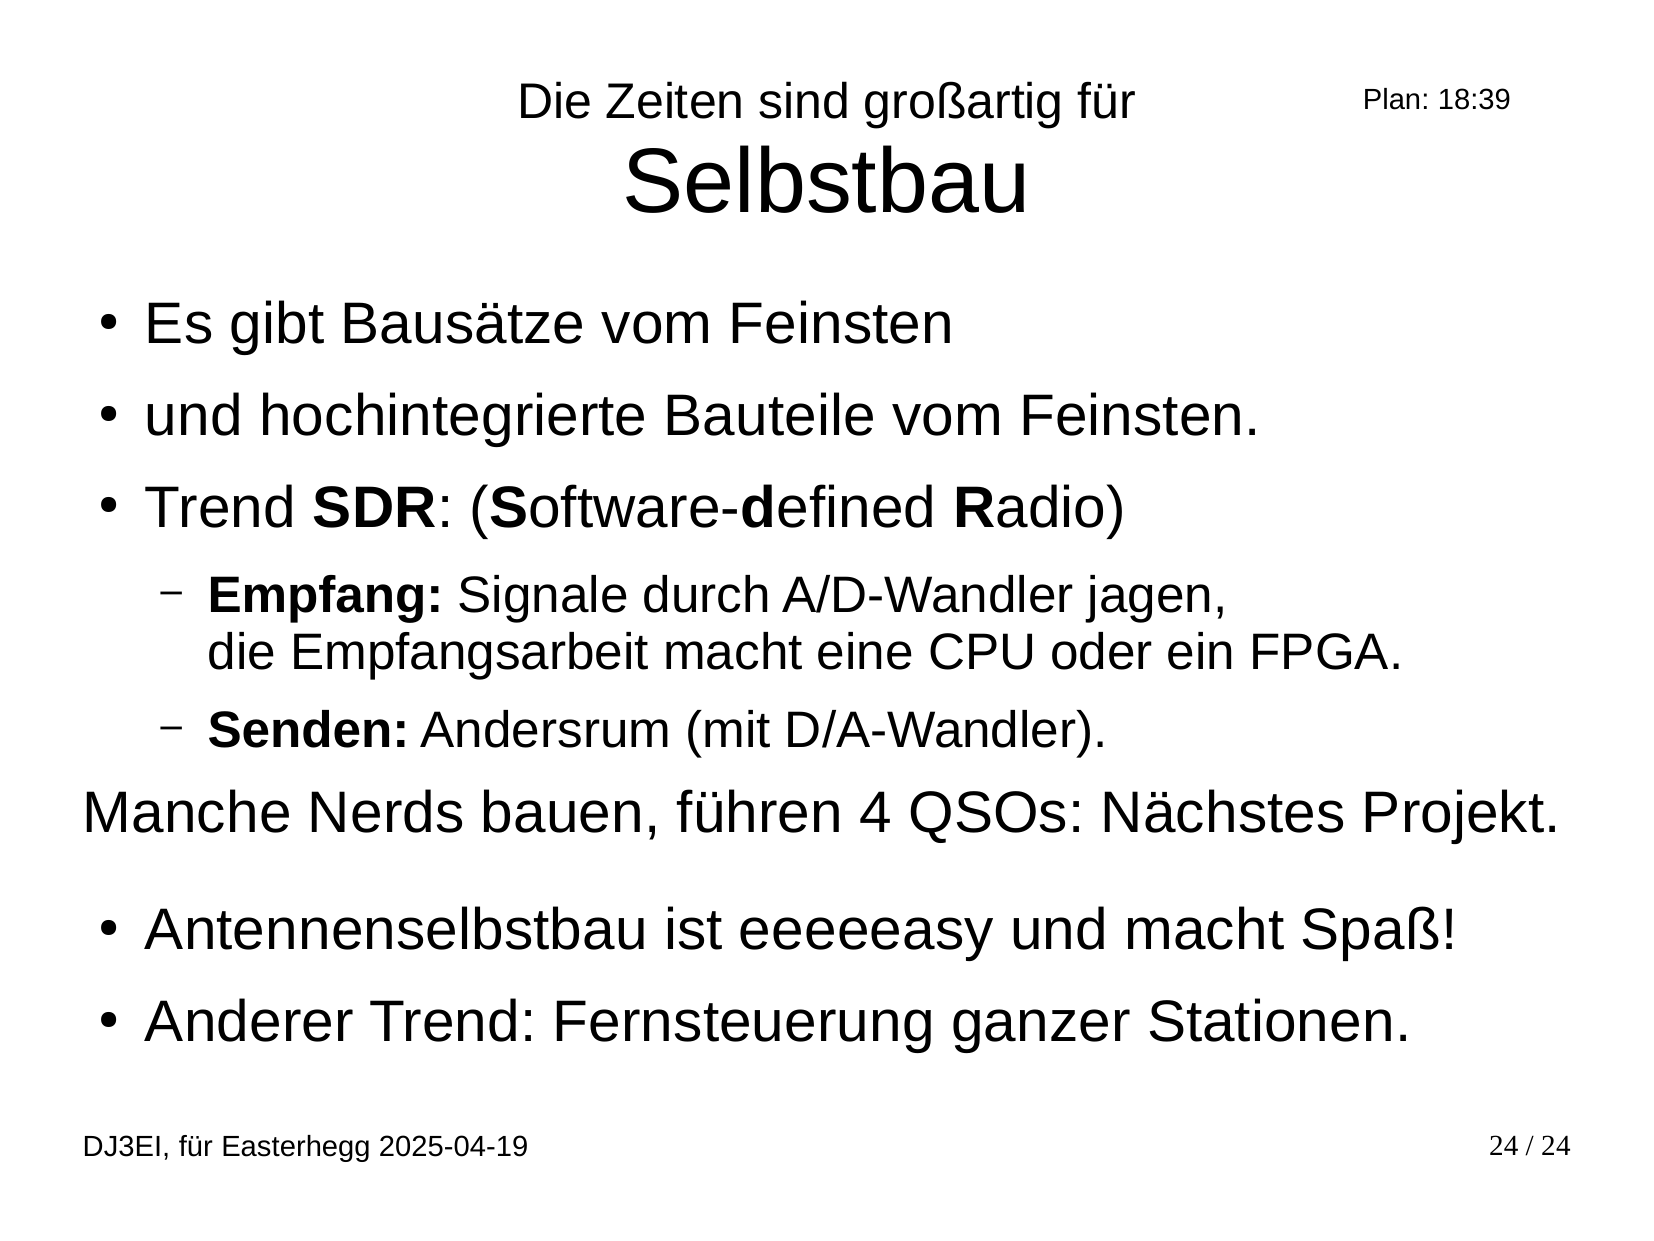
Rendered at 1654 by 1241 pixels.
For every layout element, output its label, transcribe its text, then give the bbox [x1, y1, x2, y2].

text_box Plan: 18:39 [1348, 75, 1527, 123]
list Es gibt Bausätze vom Feinsten und hochintegrierte Bauteile vom Feinsten. Trend SDR: (Software-defined Radio) Empfang: Signale durch A/D-Wandler jagen, die Empfangsarbeit macht eine CPU oder ein FPGA. Senden: Andersrum (mit D/A-Wandler). Manche Nerds bauen, führen 4 QSOs: Nächstes Projekt. Antennenselbstbau ist eeeeeasy und macht Spaß! Anderer Trend: Fernsteuerung ganzer Stationen. [82, 290, 1571, 1099]
title Die Zeiten sind großartig für Selbstbau [82, 49, 1571, 257]
